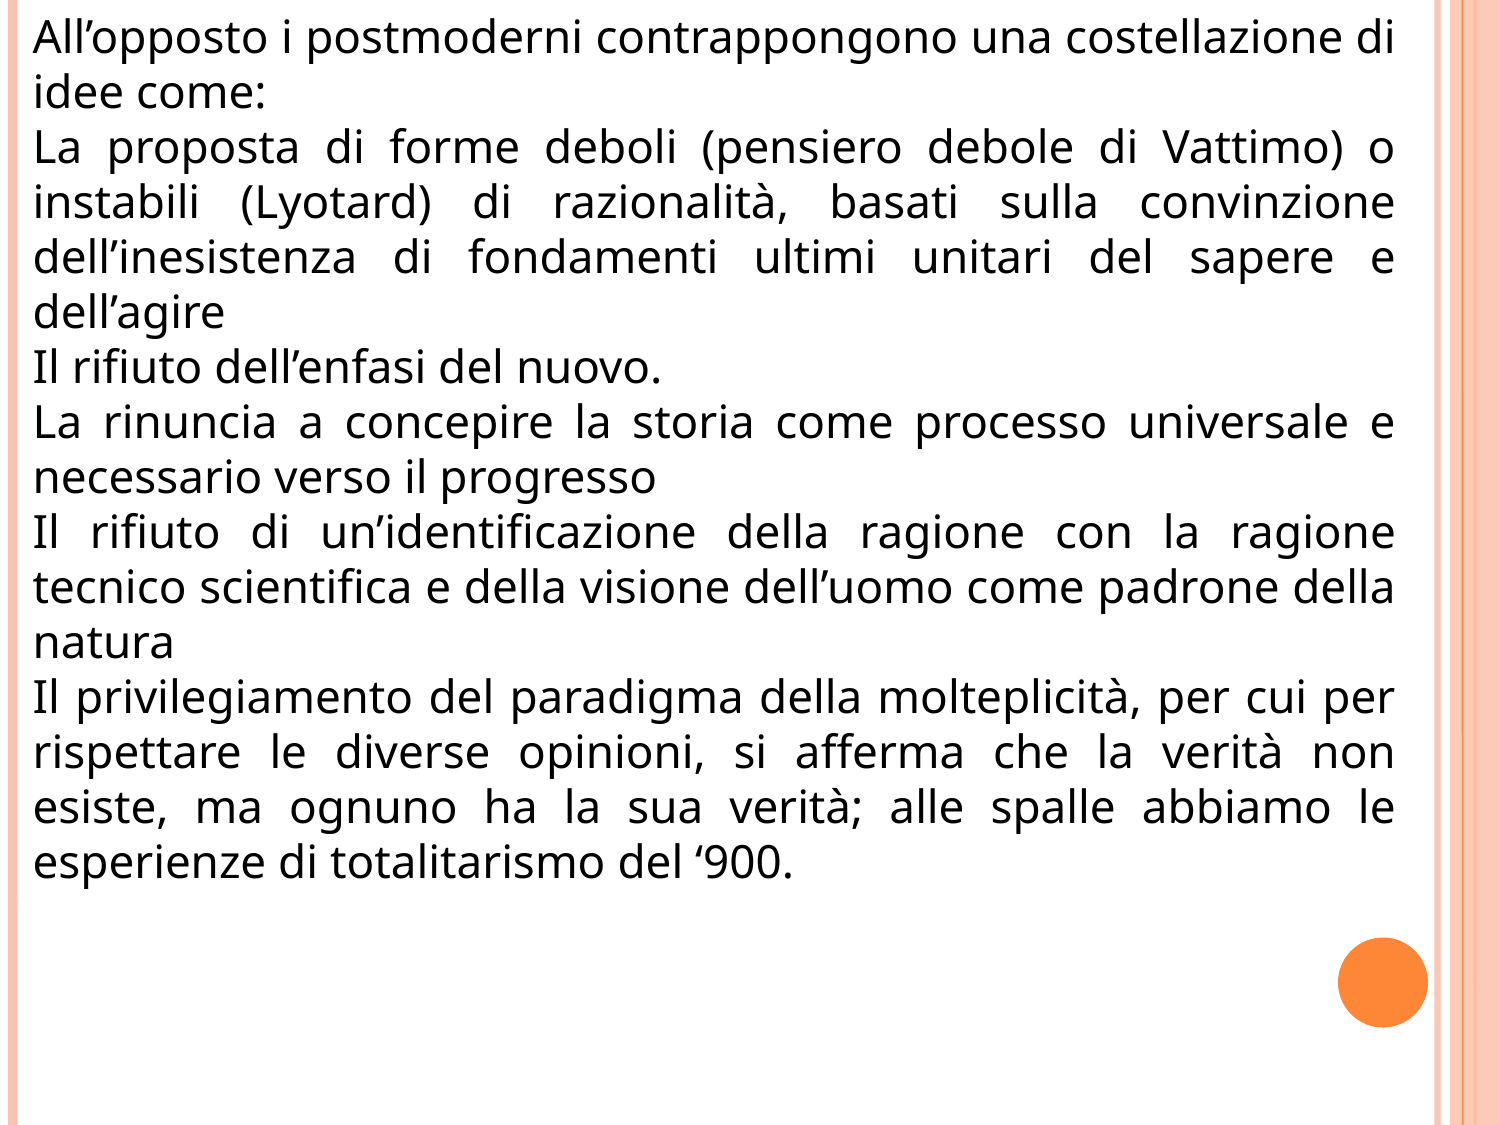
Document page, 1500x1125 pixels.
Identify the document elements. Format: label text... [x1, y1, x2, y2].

text_box All’opposto i postmoderni contrappongono una costellazione di idee come: La proposta di forme deboli (pensiero debole di Vattimo) o instabili (Lyotard) di razionalità, basati sulla convinzione dell’inesistenza di fondamenti ultimi unitari del sapere e dell’agire Il rifiuto dell’enfasi del nuovo. La rinuncia a concepire la storia come processo universale e necessario verso il progresso Il rifiuto di un’identificazione della ragione con la ragione tecnico scientifica e della visione dell’uomo come padrone della natura Il privilegiamento del paradigma della molteplicità, per cui per rispettare le diverse opinioni, si afferma che la verità non esiste, ma ognuno ha la sua verità; alle spalle abbiamo le esperienze di totalitarismo del ‘900. [17, 0, 1412, 904]
